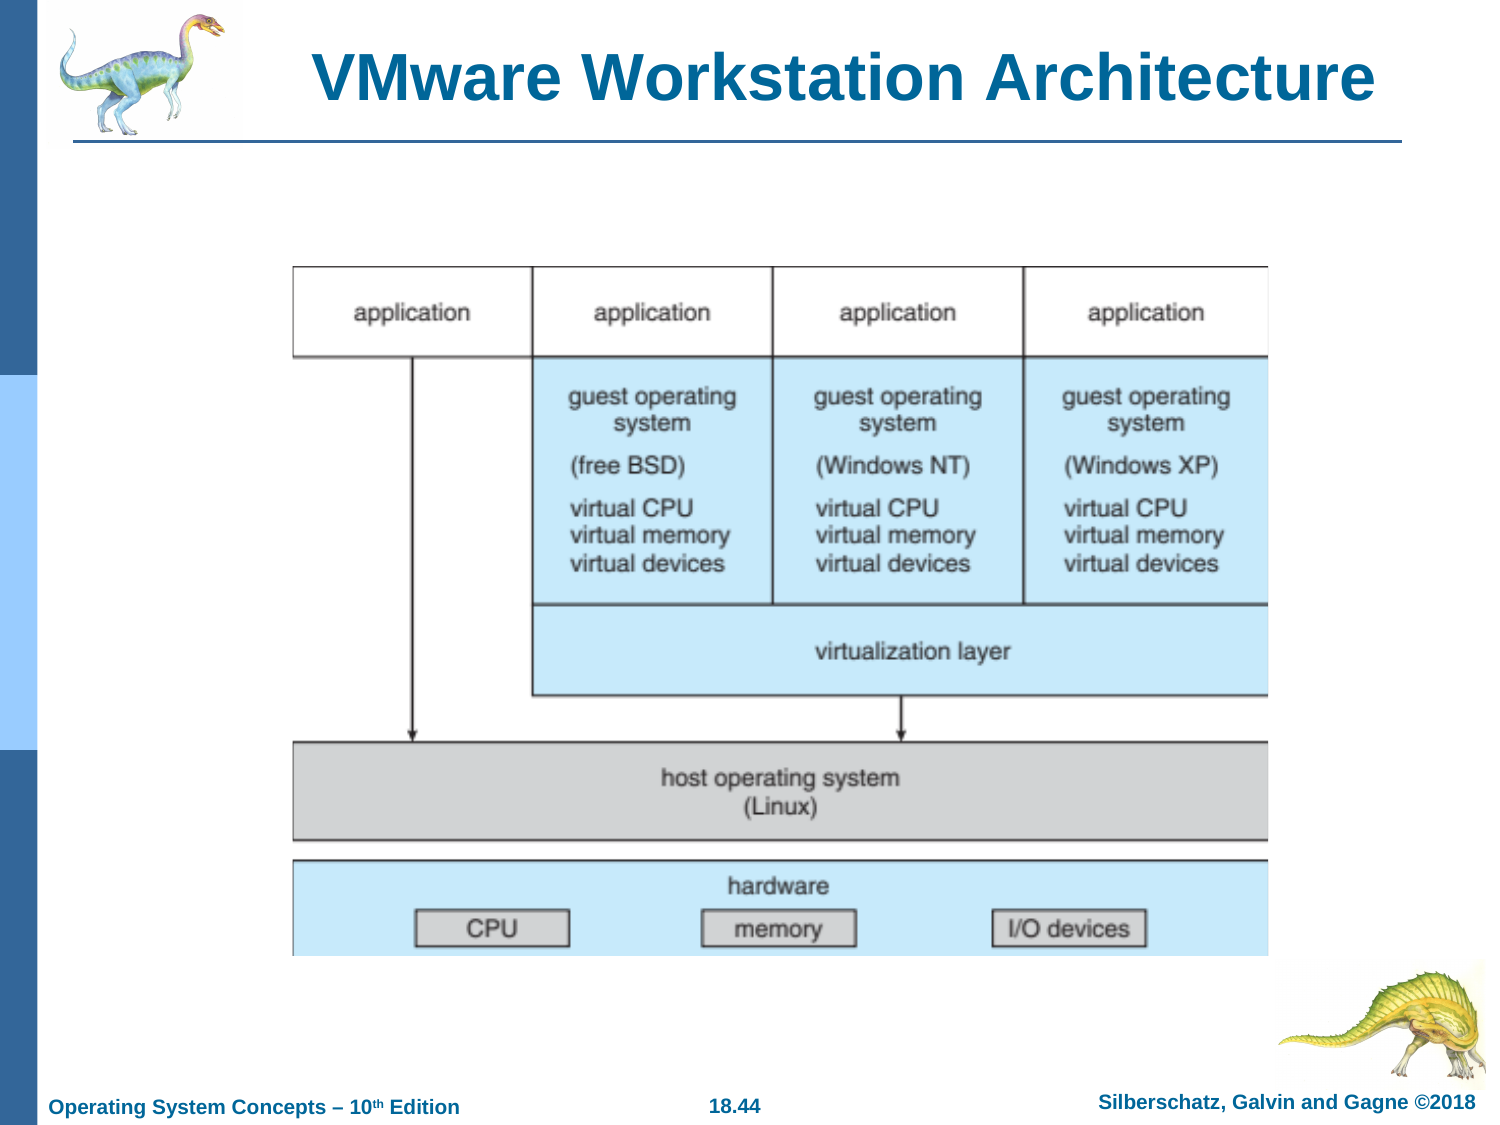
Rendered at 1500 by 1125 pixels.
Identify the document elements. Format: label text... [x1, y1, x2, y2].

picture [46, 0, 243, 149]
picture [1415, 1094, 1423, 1099]
picture [1275, 959, 1486, 1090]
title VMware Workstation Architecture [169, 27, 1500, 122]
picture [154, 266, 1406, 956]
